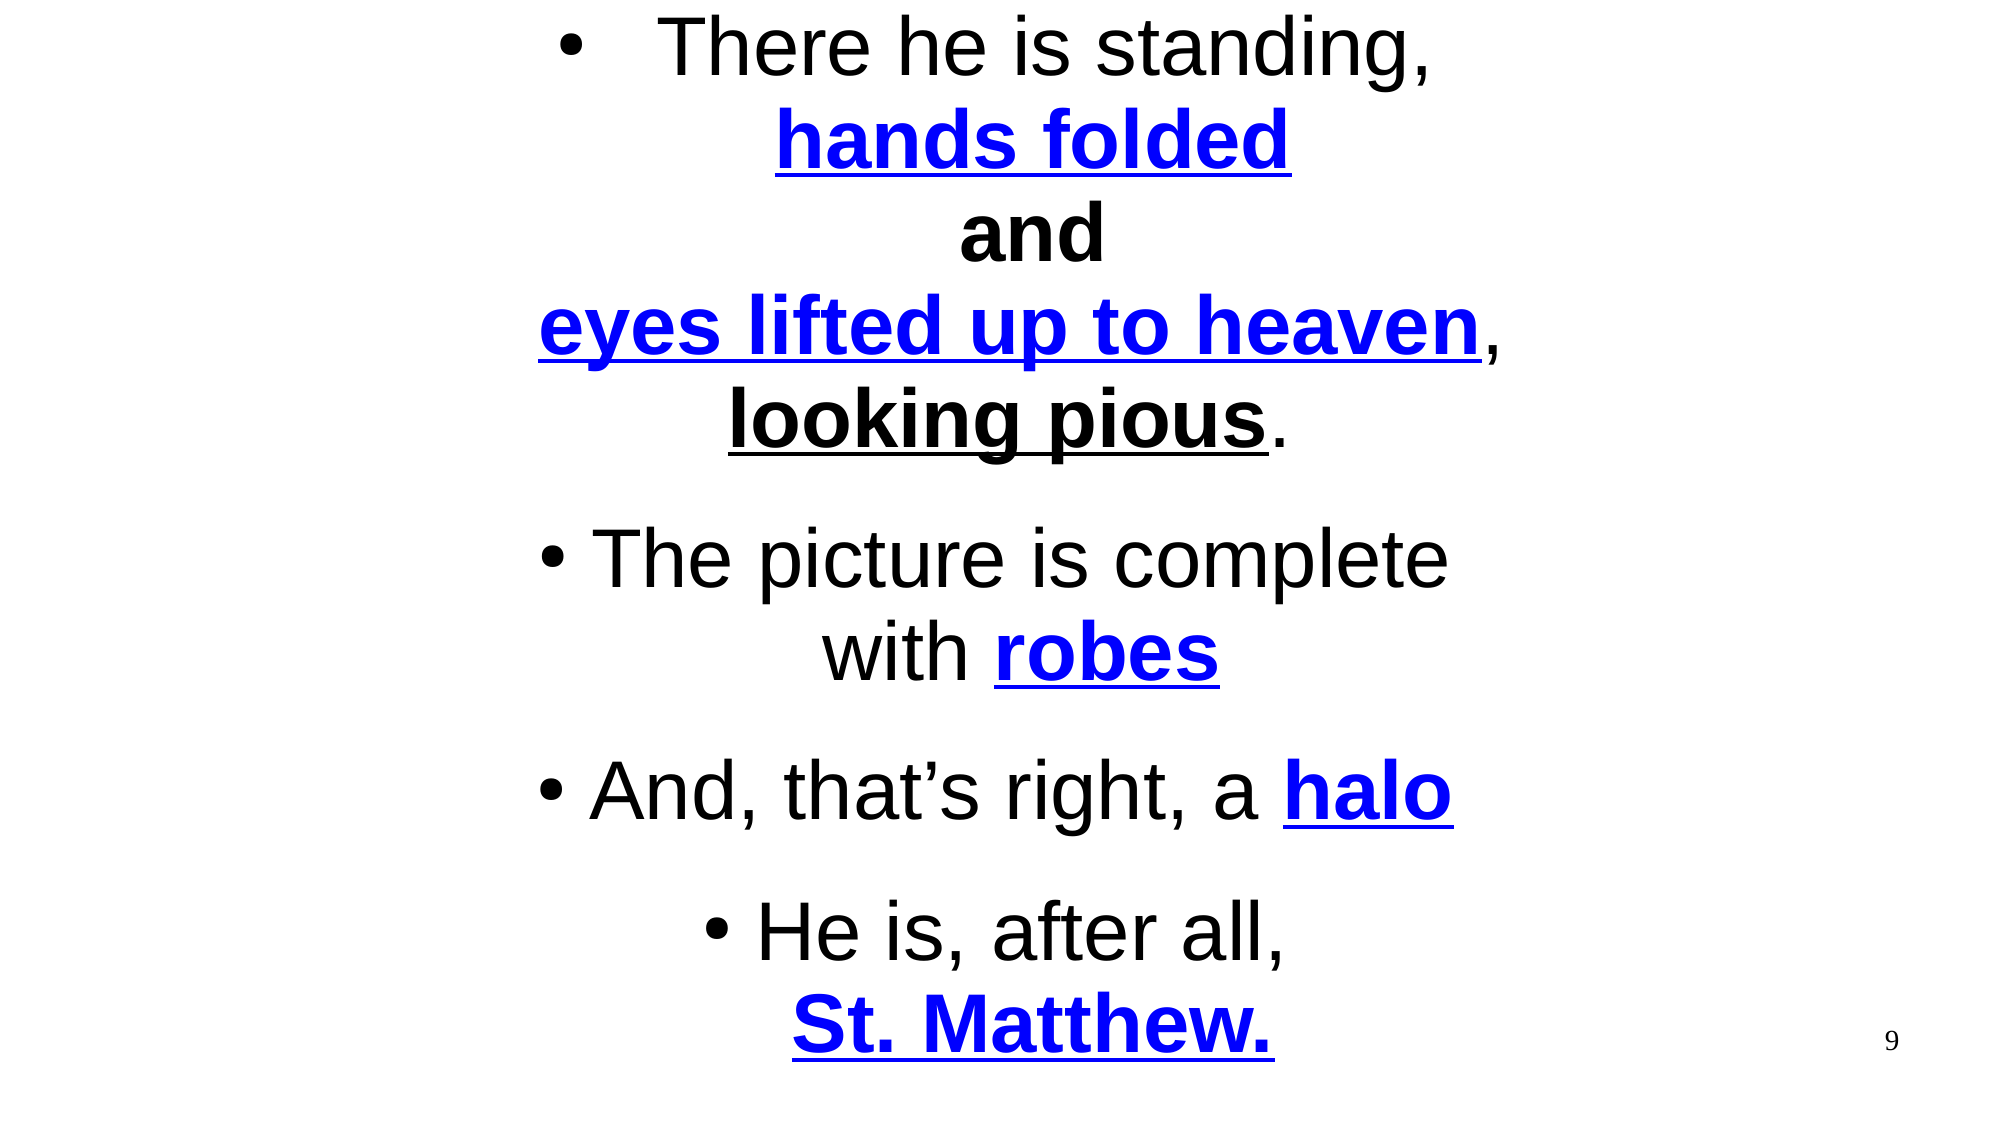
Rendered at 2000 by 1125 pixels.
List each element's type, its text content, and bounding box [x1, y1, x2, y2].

list There he is standing, hands folded and eyes lifted up to heaven, looking pious. The picture is complete with robes And, that’s right, a halo He is, after all, St. Matthew. [0, 0, 1996, 1123]
